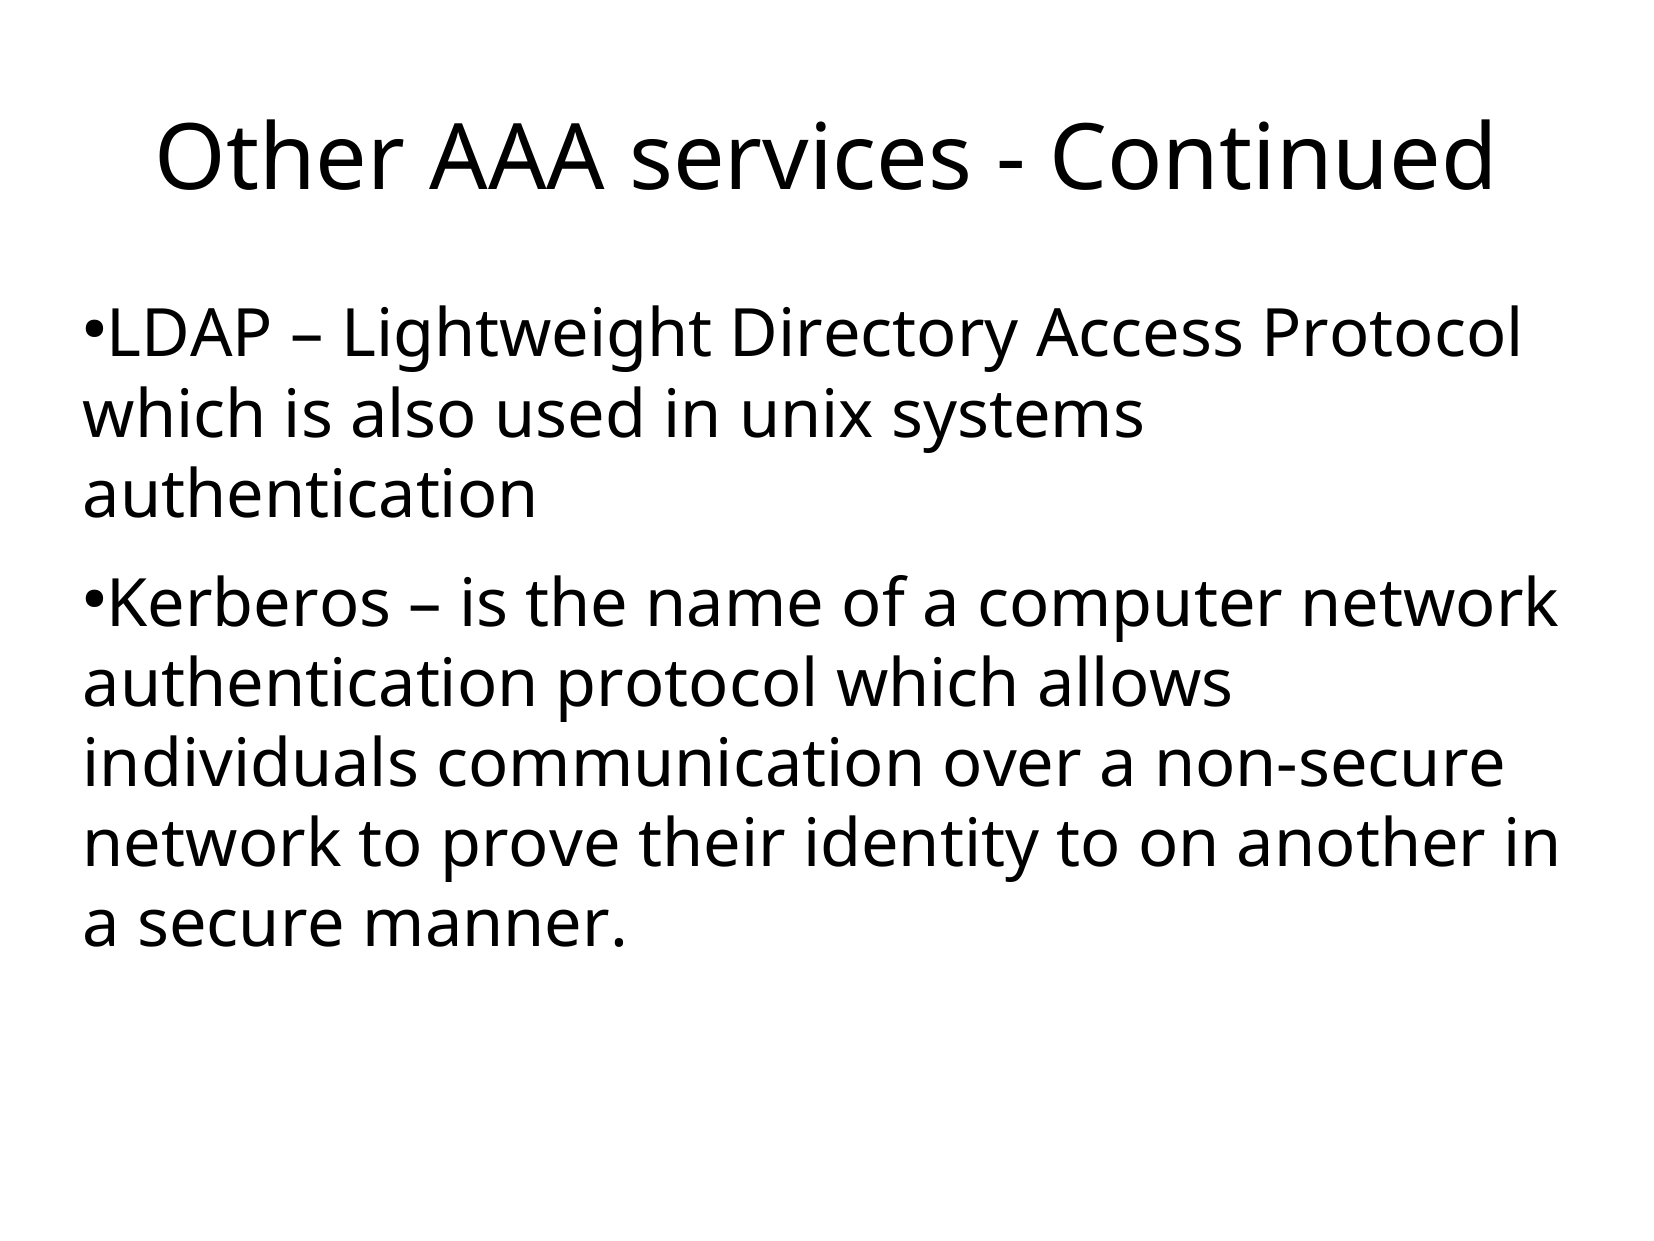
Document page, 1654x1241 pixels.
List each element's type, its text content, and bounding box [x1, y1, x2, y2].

title Other AAA services - Continued [82, 56, 1571, 250]
list LDAP – Lightweight Directory Access Protocol which is also used in unix systems authentication Kerberos – is the name of a computer network authentication protocol which allows individuals communication over a non-secure network to prove their identity to on another in a secure manner. [82, 290, 1571, 1094]
